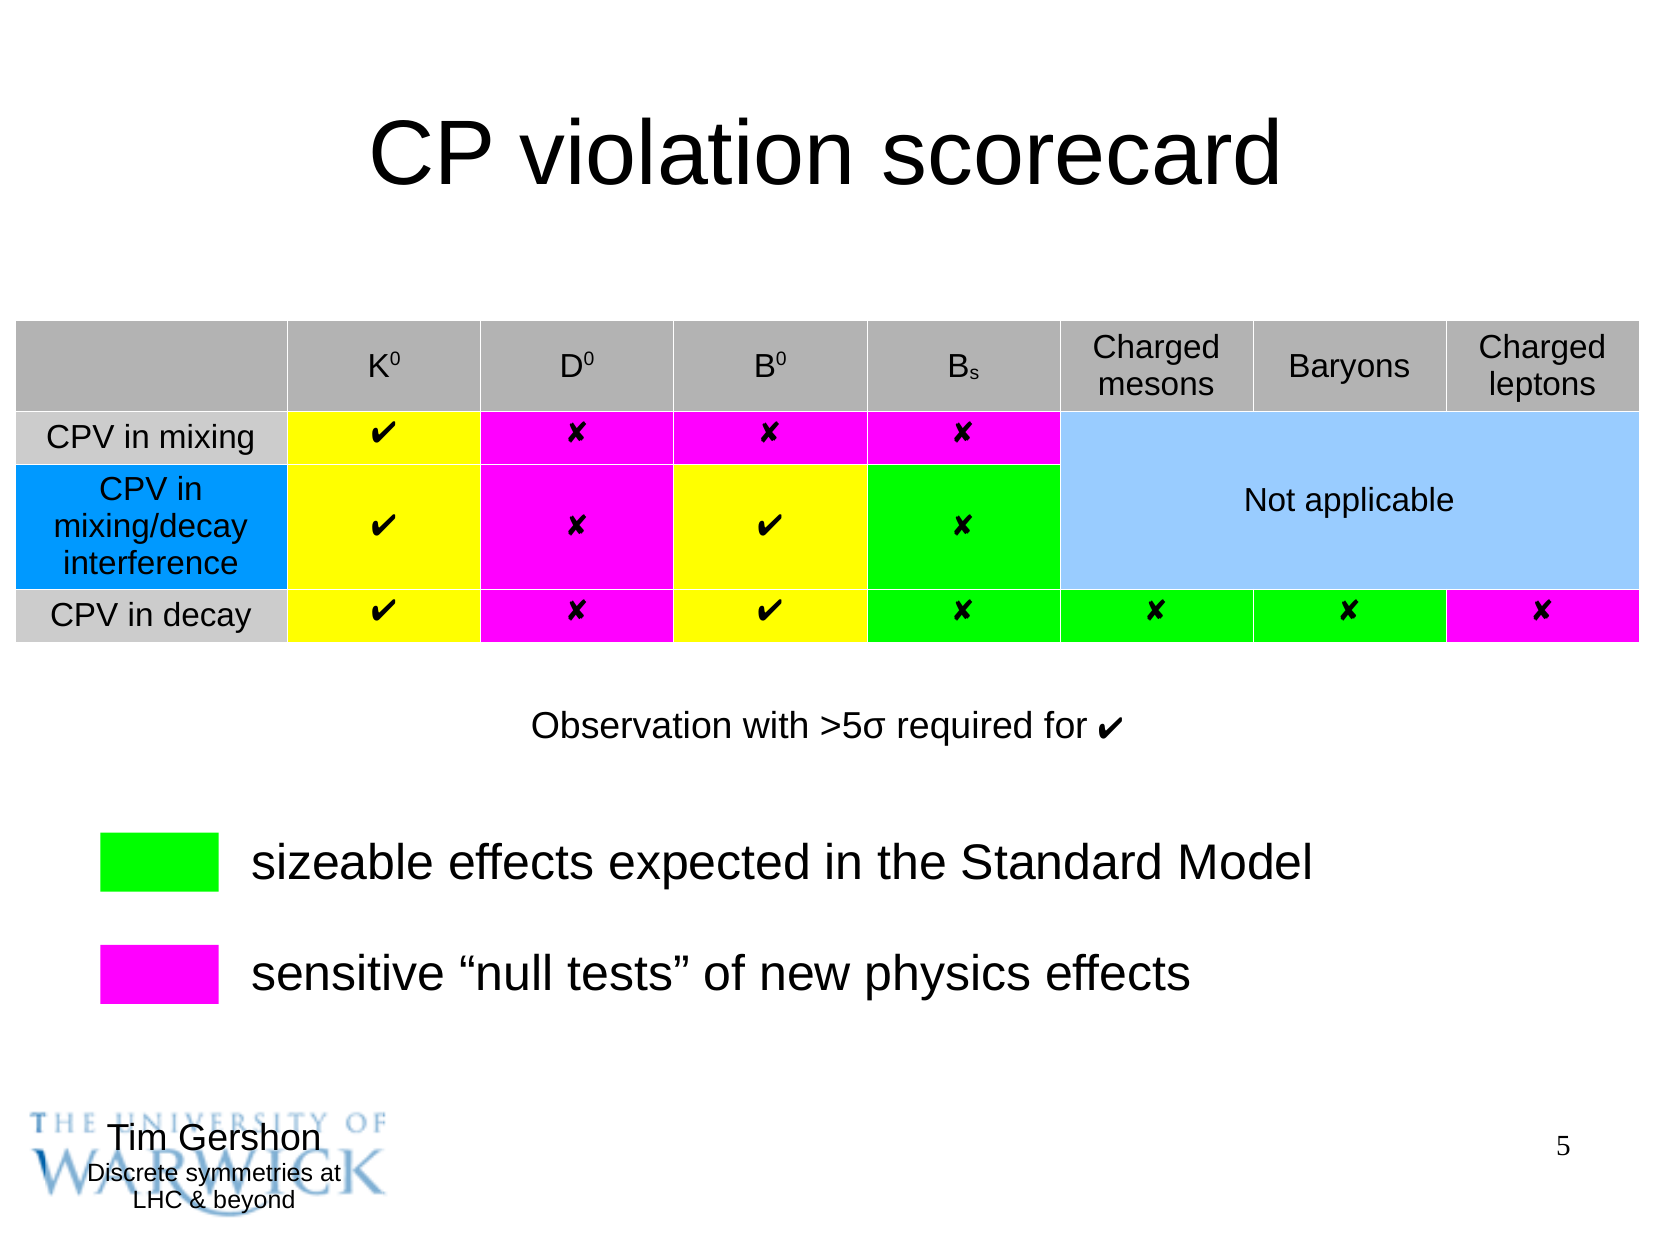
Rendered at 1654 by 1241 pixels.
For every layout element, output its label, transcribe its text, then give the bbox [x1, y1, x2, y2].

table_header B0 [674, 321, 867, 411]
table_cell ✘ [1061, 590, 1253, 642]
table_cell ✘ [868, 412, 1060, 464]
table_cell ✘ [1447, 590, 1639, 642]
table_cell CPV in decay [16, 590, 287, 642]
table_cell ✔ [288, 412, 480, 464]
text_box [100, 832, 219, 892]
text_box [100, 944, 219, 1004]
table_cell Not applicable [1061, 412, 1639, 589]
table_cell ✘ [868, 590, 1060, 642]
table_cell ✘ [868, 465, 1060, 589]
text_box Tim Gershon Discrete symmetries at LHC & beyond [45, 1108, 383, 1222]
table_cell CPV in mixing/decay interference [16, 465, 287, 589]
table_cell ✔ [288, 590, 480, 642]
table_header Charged mesons [1061, 321, 1253, 411]
table_cell ✘ [481, 412, 673, 464]
table_header D0 [481, 321, 673, 411]
table_header Charged leptons [1447, 321, 1639, 411]
table_header [16, 321, 287, 411]
table_cell ✘ [674, 412, 867, 464]
title CP violation scorecard [82, 49, 1571, 257]
table_cell ✘ [1254, 590, 1446, 642]
table_cell CPV in mixing [16, 412, 287, 464]
table_cell ✘ [481, 465, 673, 589]
table_cell ✔ [288, 465, 480, 589]
text_box sizeable effects expected in the Standard Model sensitive “null tests” of new physics effects [236, 826, 1536, 1009]
text_box Observation with >5σ required for ✔ [487, 696, 1167, 754]
table_cell ✘ [481, 590, 673, 642]
table_header K0 [288, 321, 480, 411]
picture [19, 1106, 406, 1232]
table_header Bs [868, 321, 1060, 411]
table_header Baryons [1254, 321, 1446, 411]
table_cell ✔ [674, 465, 867, 589]
table_cell ✔ [674, 590, 867, 642]
